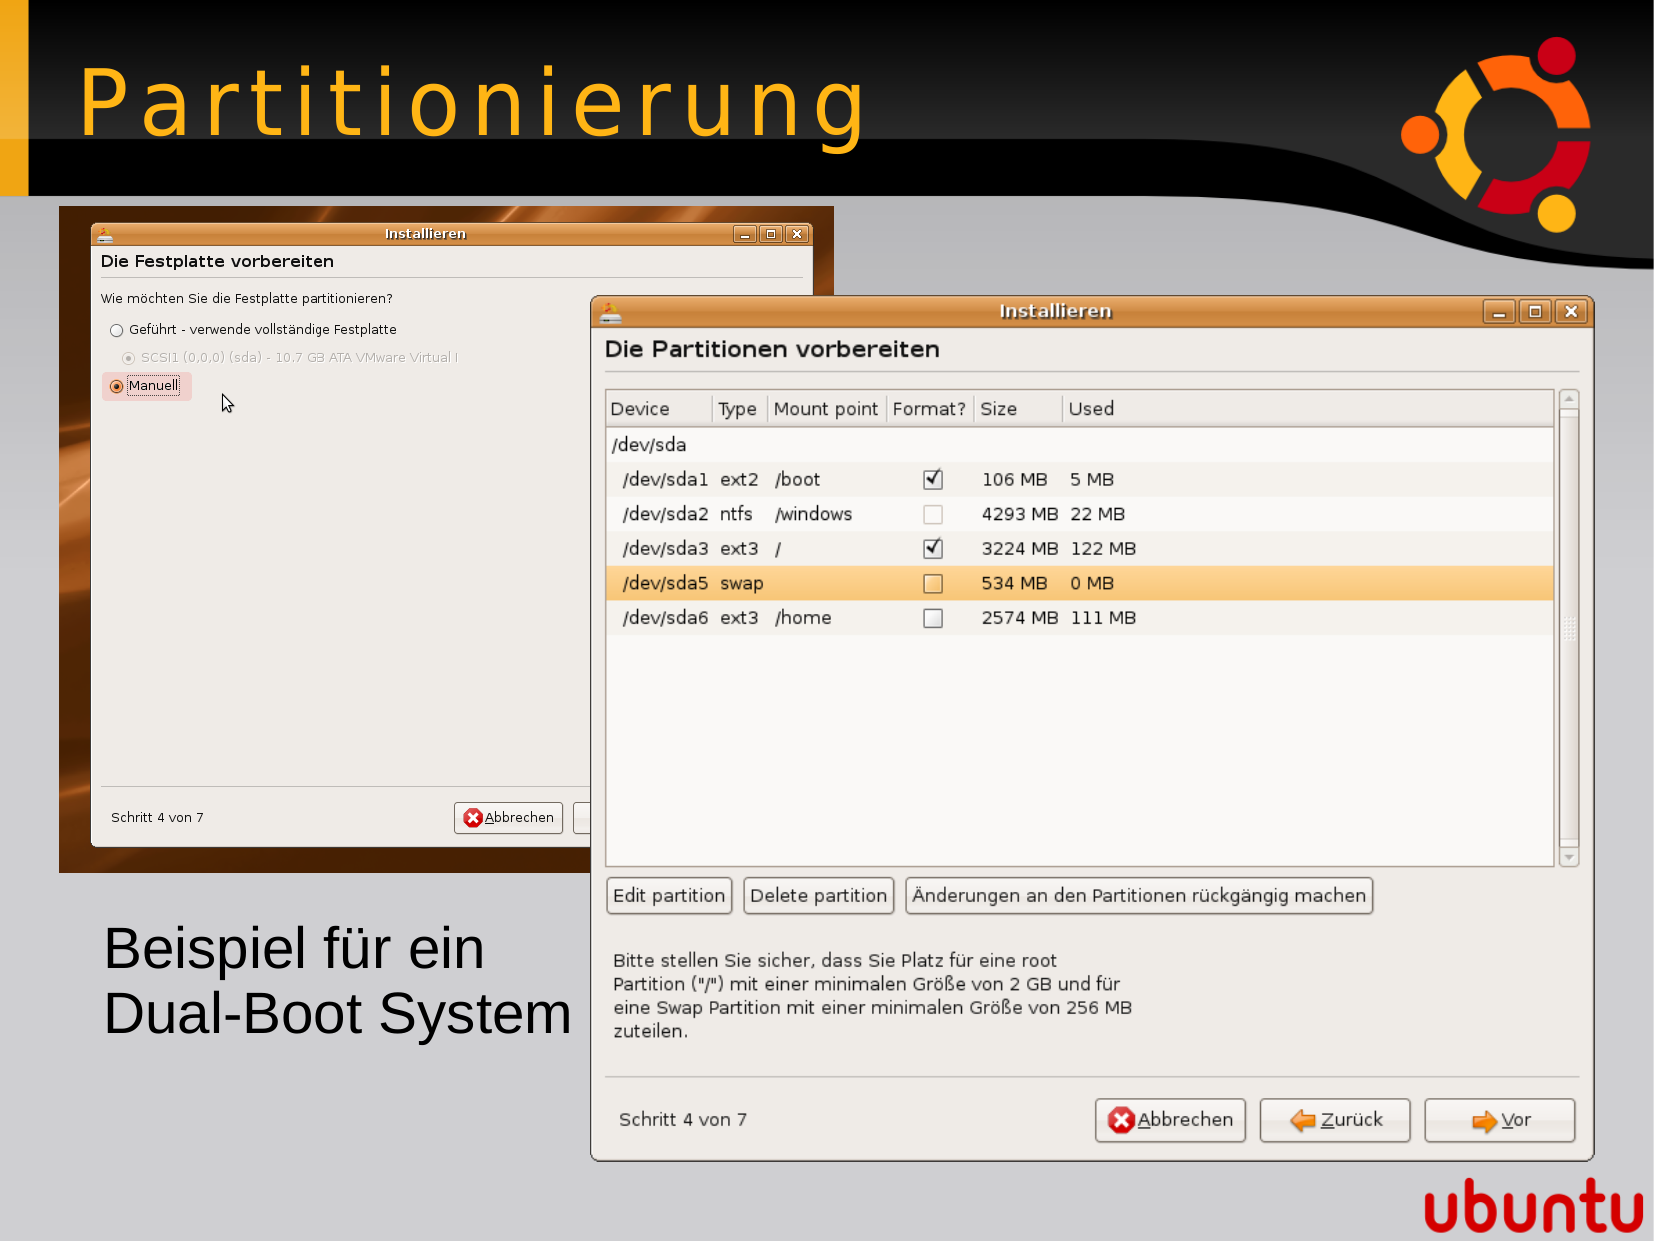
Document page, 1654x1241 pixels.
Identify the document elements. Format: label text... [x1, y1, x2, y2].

picture [0, 0, 1654, 1241]
text_box Beispiel für ein Dual-Boot System [88, 908, 650, 1097]
title Partitionierung [76, 0, 1300, 207]
